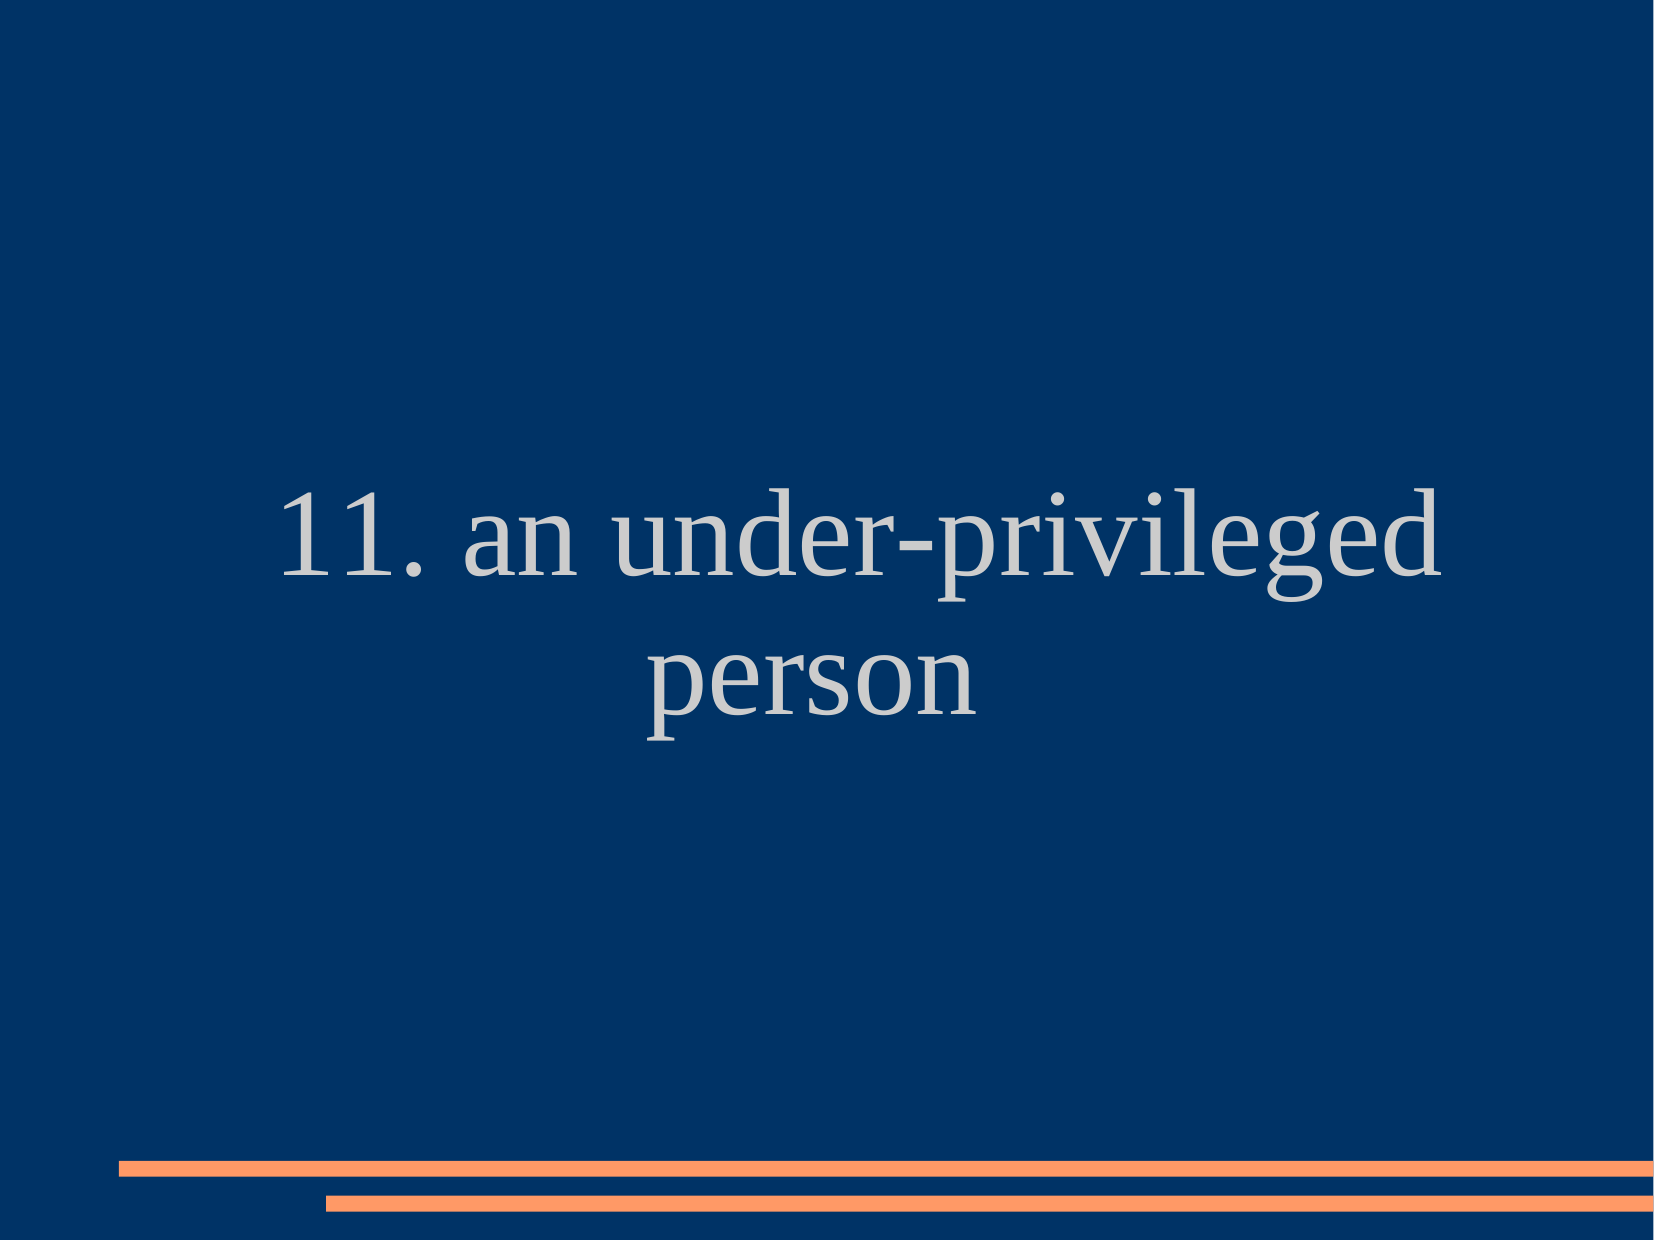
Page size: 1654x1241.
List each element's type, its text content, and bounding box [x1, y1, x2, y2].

subtitle 11. an under-privileged person [121, 187, 1561, 1241]
